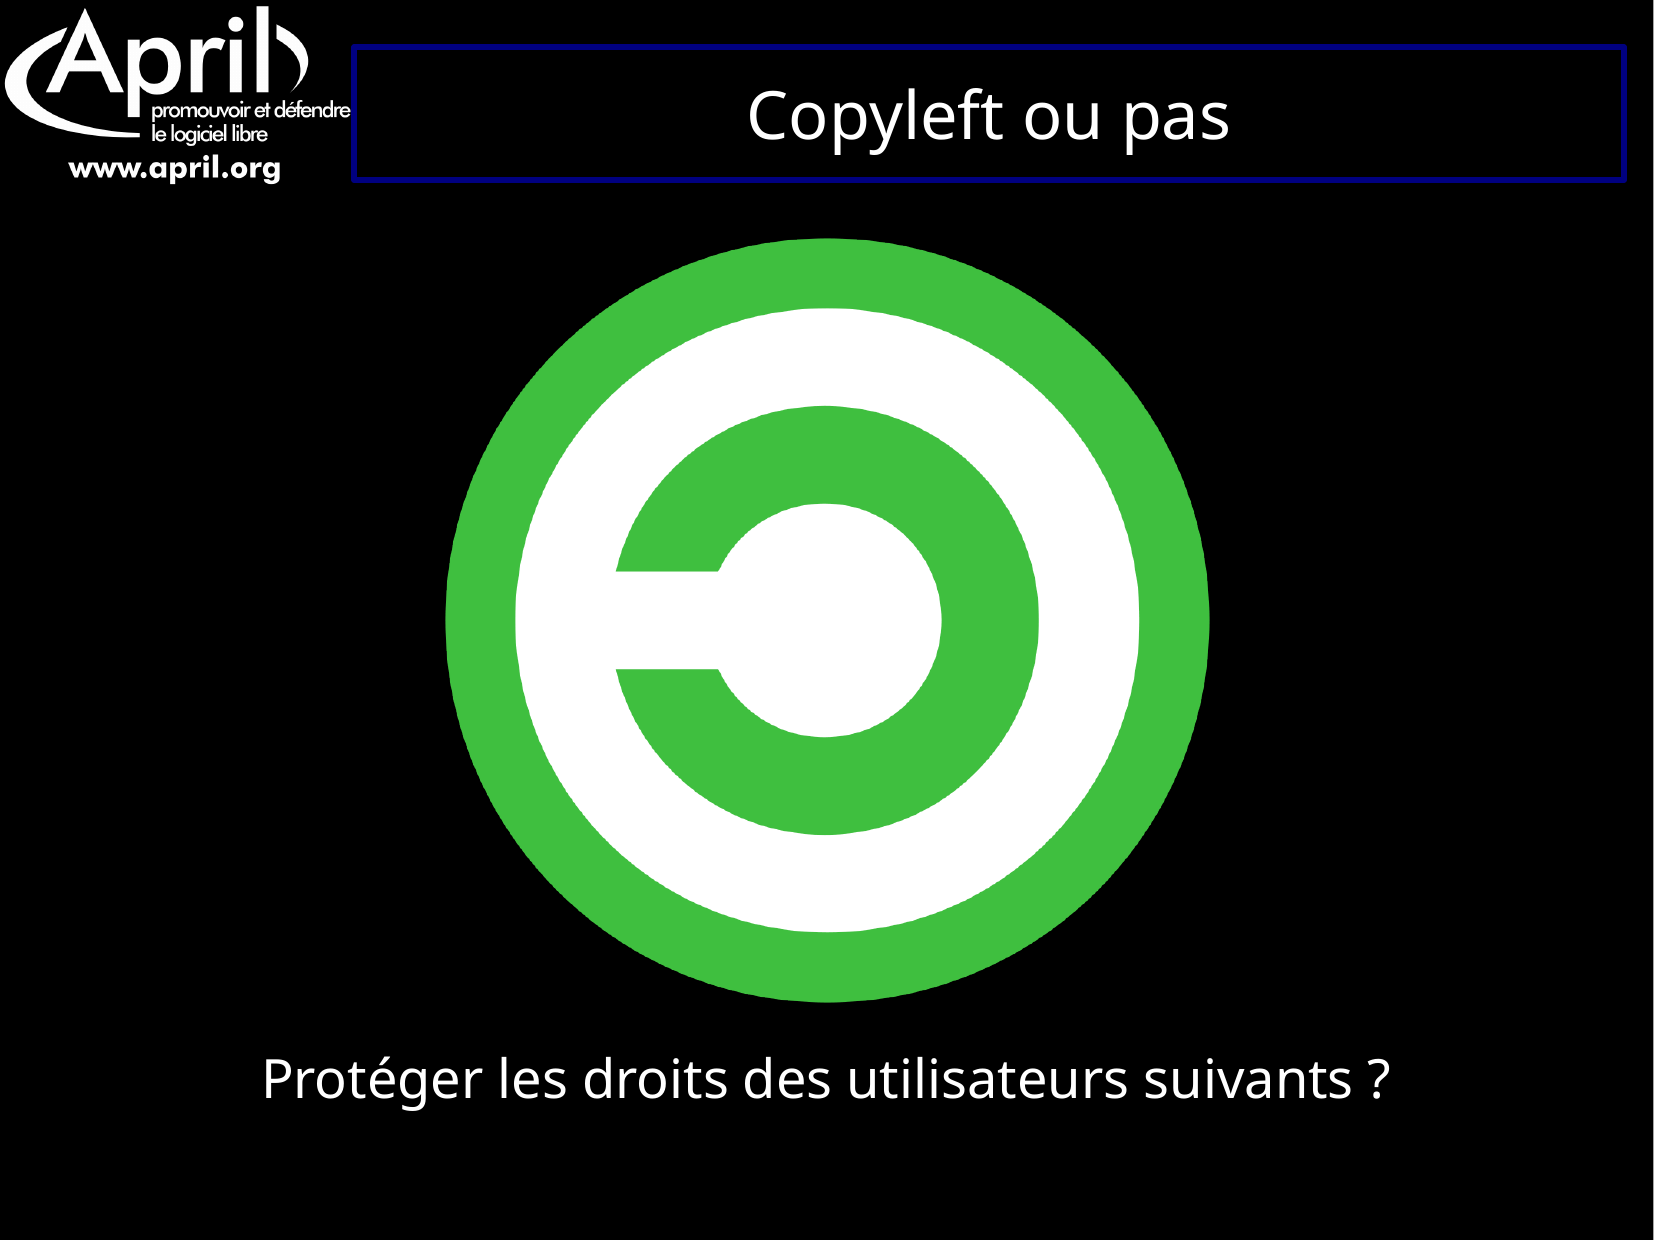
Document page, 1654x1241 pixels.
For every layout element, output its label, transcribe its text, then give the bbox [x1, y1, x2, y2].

picture [0, 0, 355, 200]
picture [443, 236, 1211, 1004]
title Copyleft ou pas [354, 47, 1625, 181]
text_box Protéger les droits des utilisateurs suivants ? [191, 1033, 1462, 1112]
